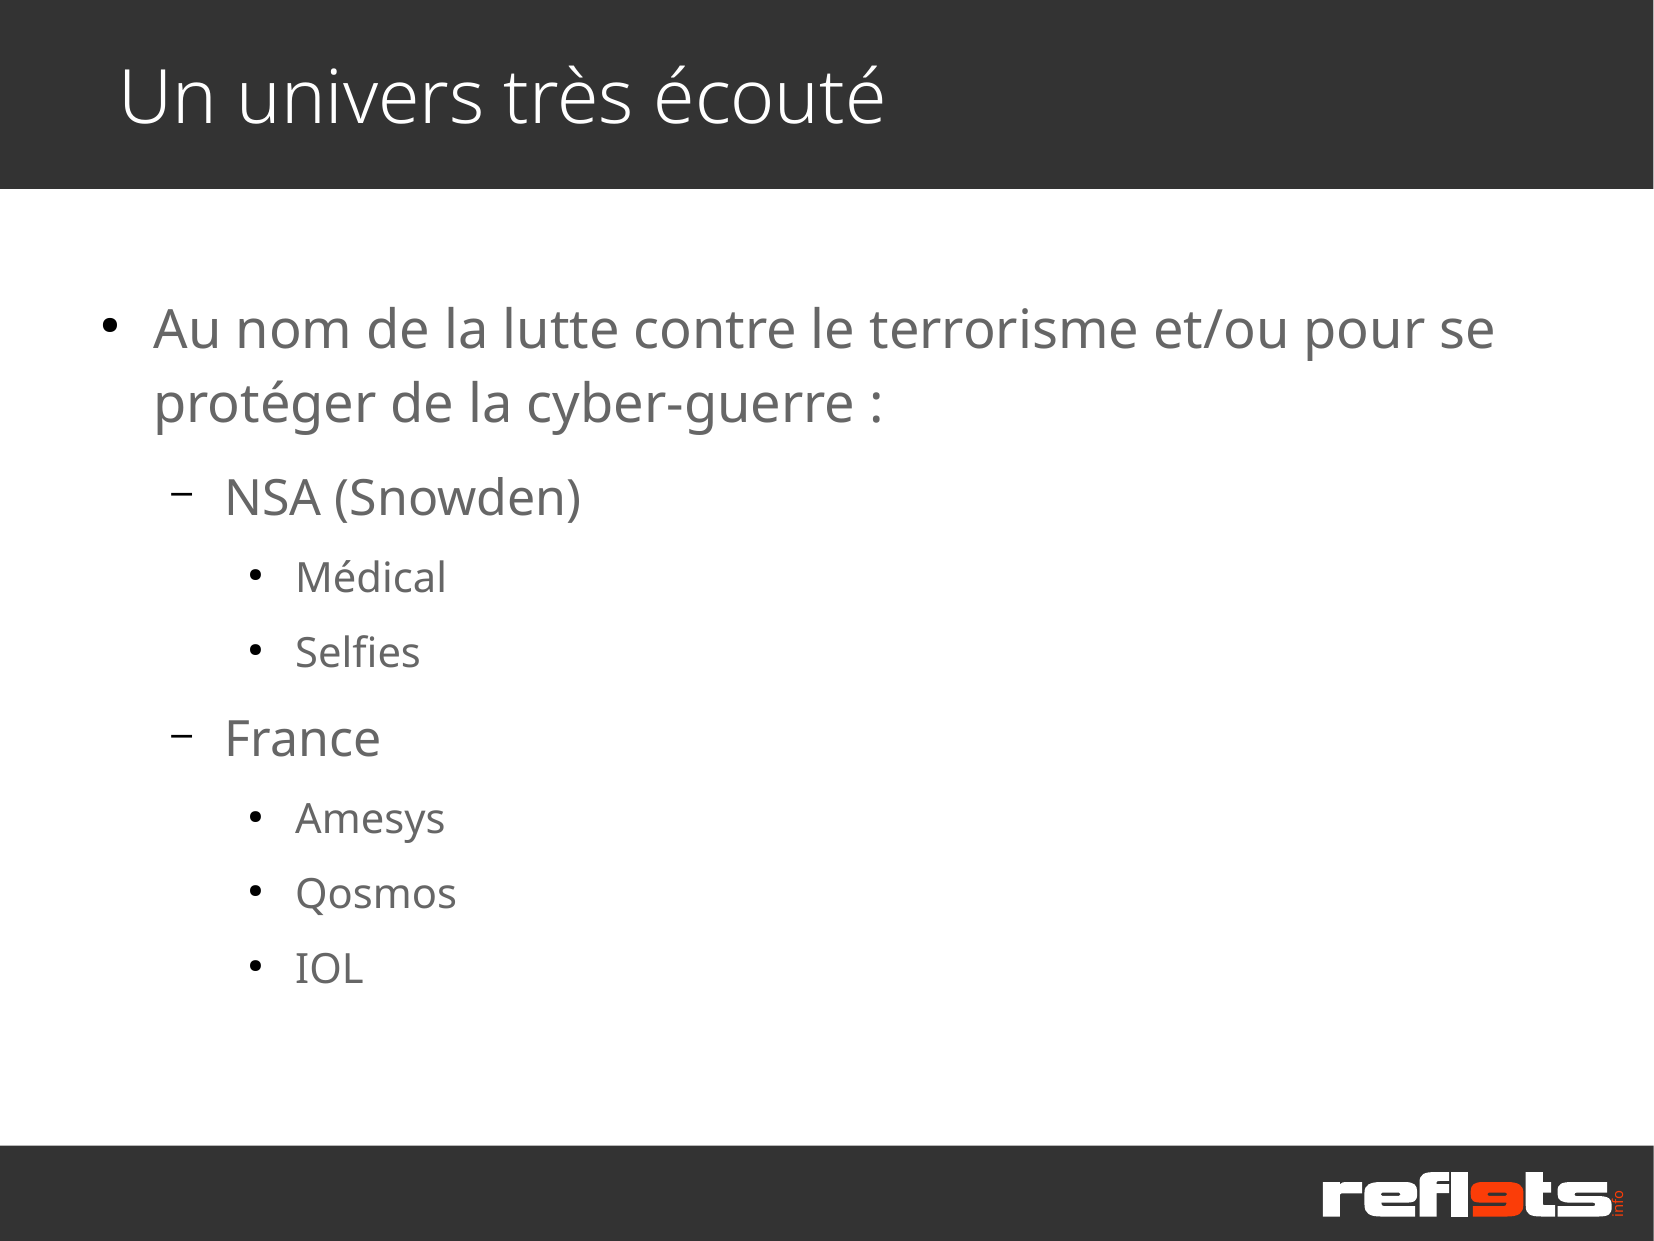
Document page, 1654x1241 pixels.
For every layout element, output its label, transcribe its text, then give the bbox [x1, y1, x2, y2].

title Un univers très écouté [0, 0, 1654, 189]
list Au nom de la lutte contre le terrorisme et/ou pour se protéger de la cyber-guerre : NSA (Snowden) Médical Selfies France Amesys Qosmos IOL [82, 290, 1571, 1010]
